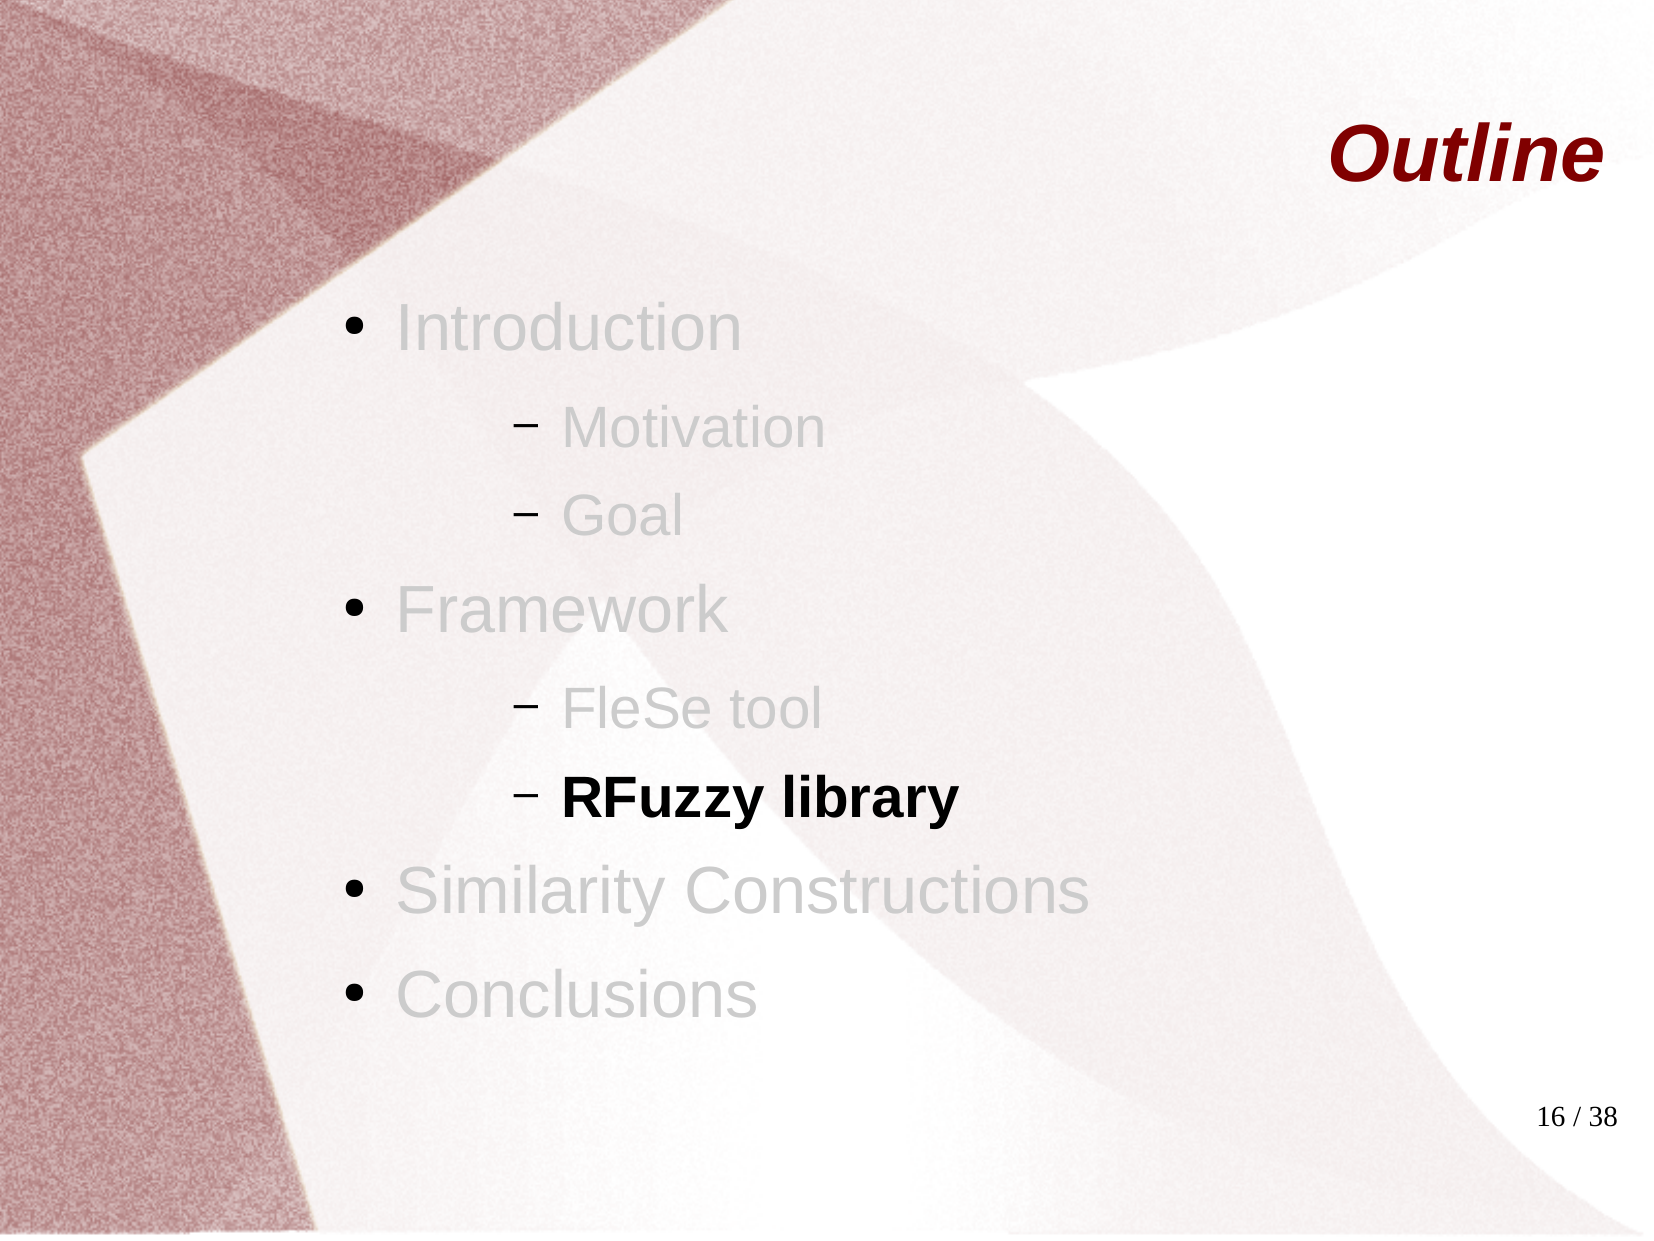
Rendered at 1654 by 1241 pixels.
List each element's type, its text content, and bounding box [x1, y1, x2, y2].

title Outline [596, 49, 1607, 257]
list Introduction Motivation Goal Framework FleSe tool RFuzzy library Similarity Constructions Conclusions [324, 290, 1601, 1033]
picture [0, 0, 1654, 1241]
